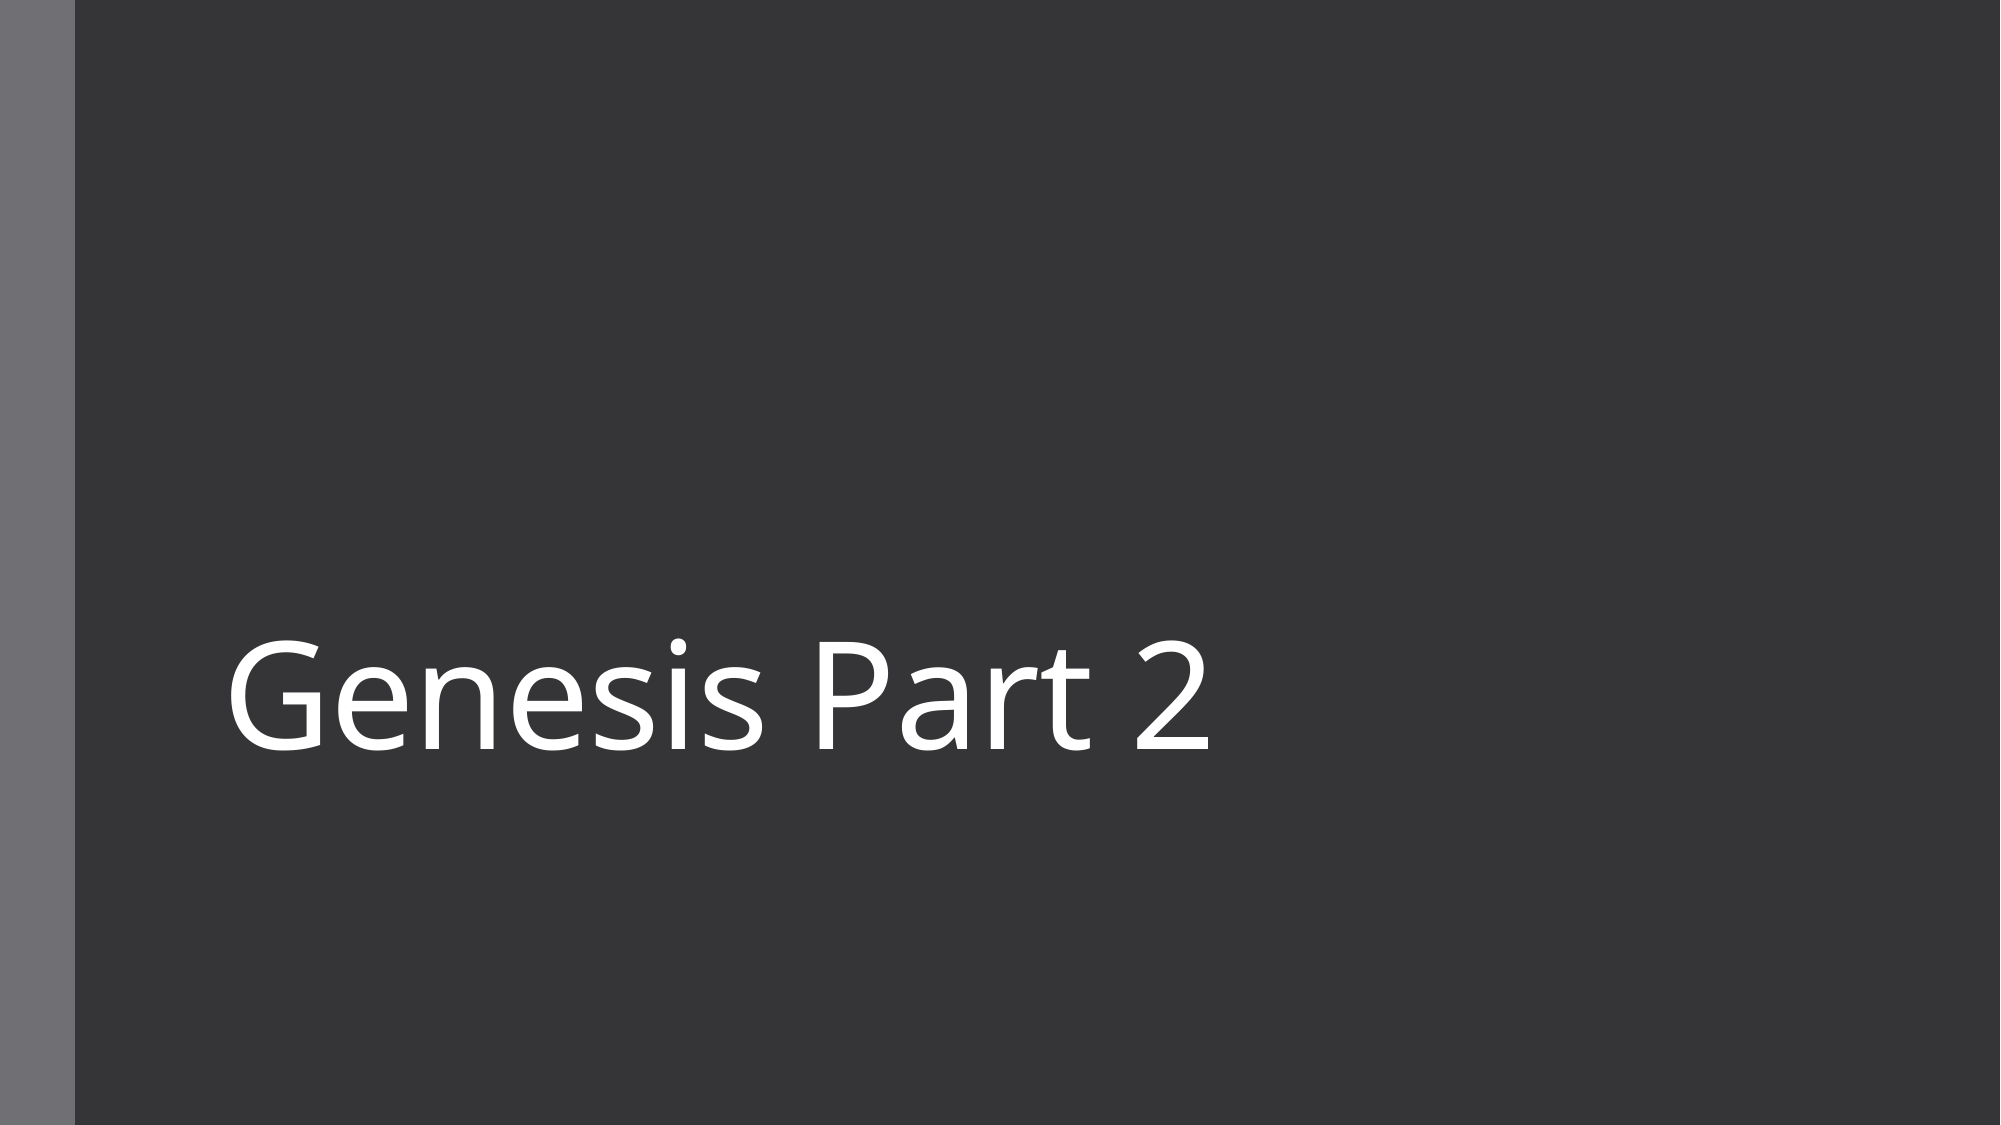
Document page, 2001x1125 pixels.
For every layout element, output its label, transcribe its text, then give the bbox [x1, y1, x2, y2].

title Genesis Part 2 [206, 124, 1752, 788]
